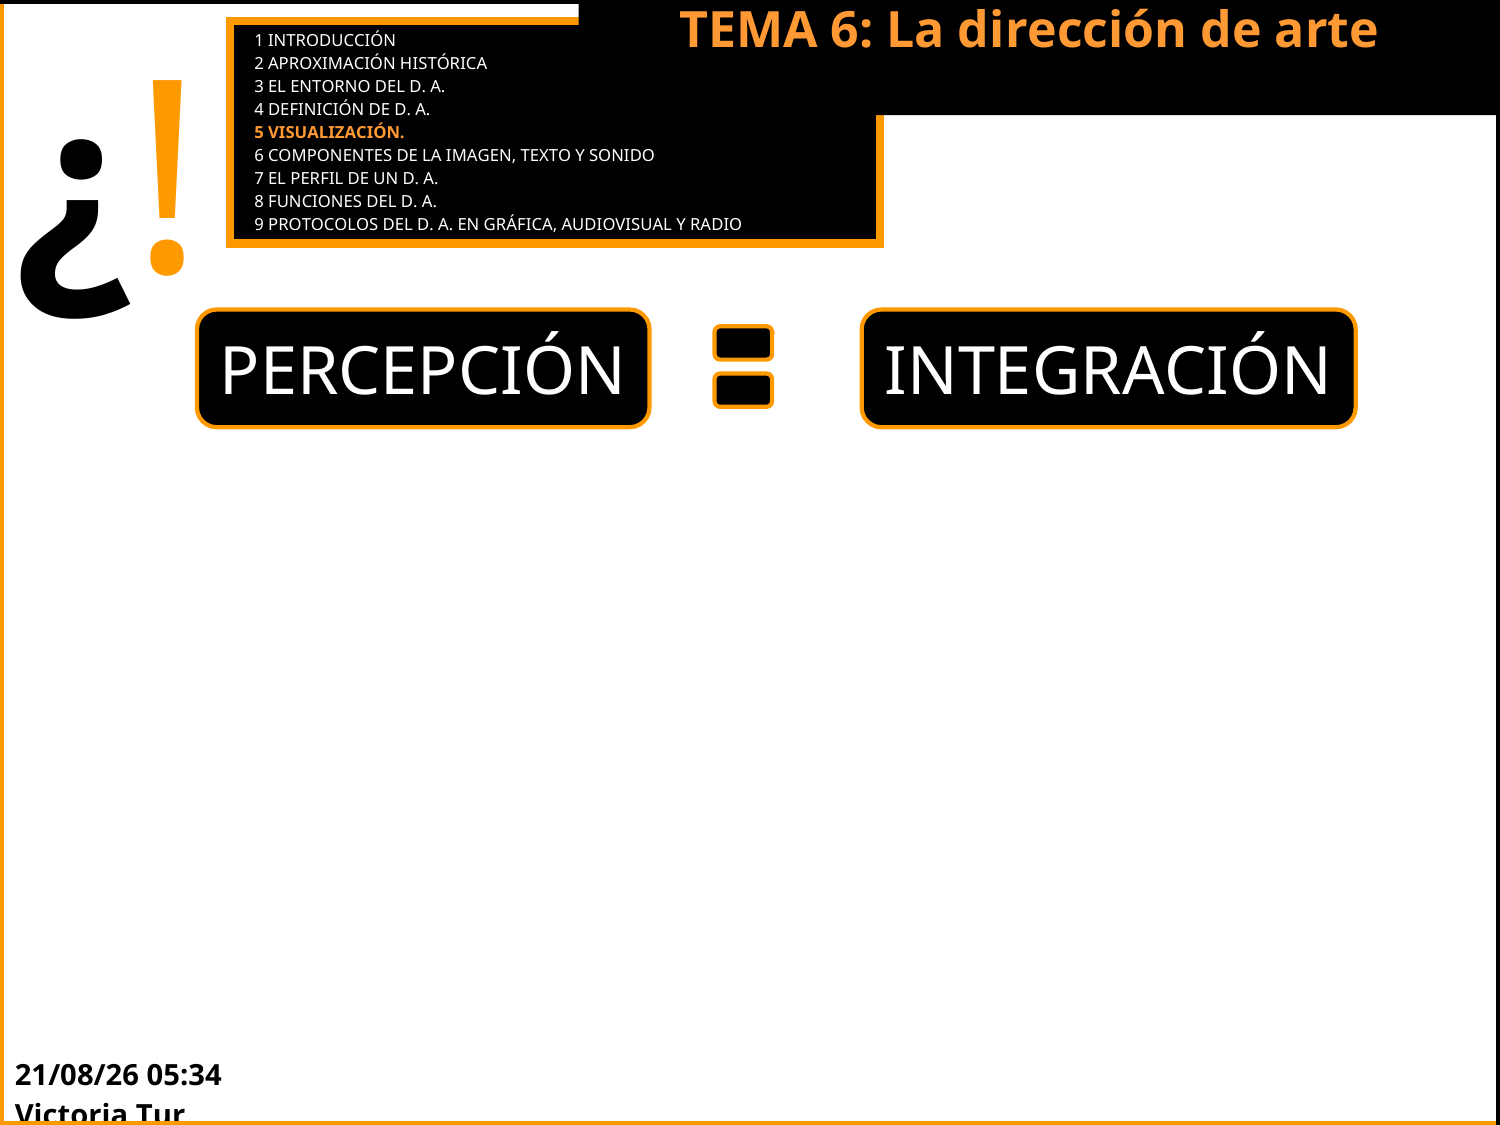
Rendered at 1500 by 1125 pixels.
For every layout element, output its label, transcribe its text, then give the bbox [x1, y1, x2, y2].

text_box PERCEPCIÓN [196, 309, 650, 428]
text_box [714, 326, 773, 360]
text_box INTEGRACIÓN [861, 309, 1356, 428]
text_box [714, 373, 773, 407]
text_box TEMA 6: La dirección de arte [578, 0, 1500, 116]
text_box 1 INTRODUCCIÓN 2 APROXIMACIÓN HISTÓRICA 3 EL ENTORNO DEL D. A. 4 DEFINICIÓN DE D. A. 5 VISUALIZACIÓN. 6 COMPONENTES DE LA IMAGEN, TEXTO Y SONIDO 7 EL PERFIL DE UN D. A. 8 FUNCIONES DEL D. A. 9 PROTOCOLOS DEL D. A. EN GRÁFICA, AUDIOVISUAL Y RADIO [230, 20, 880, 244]
